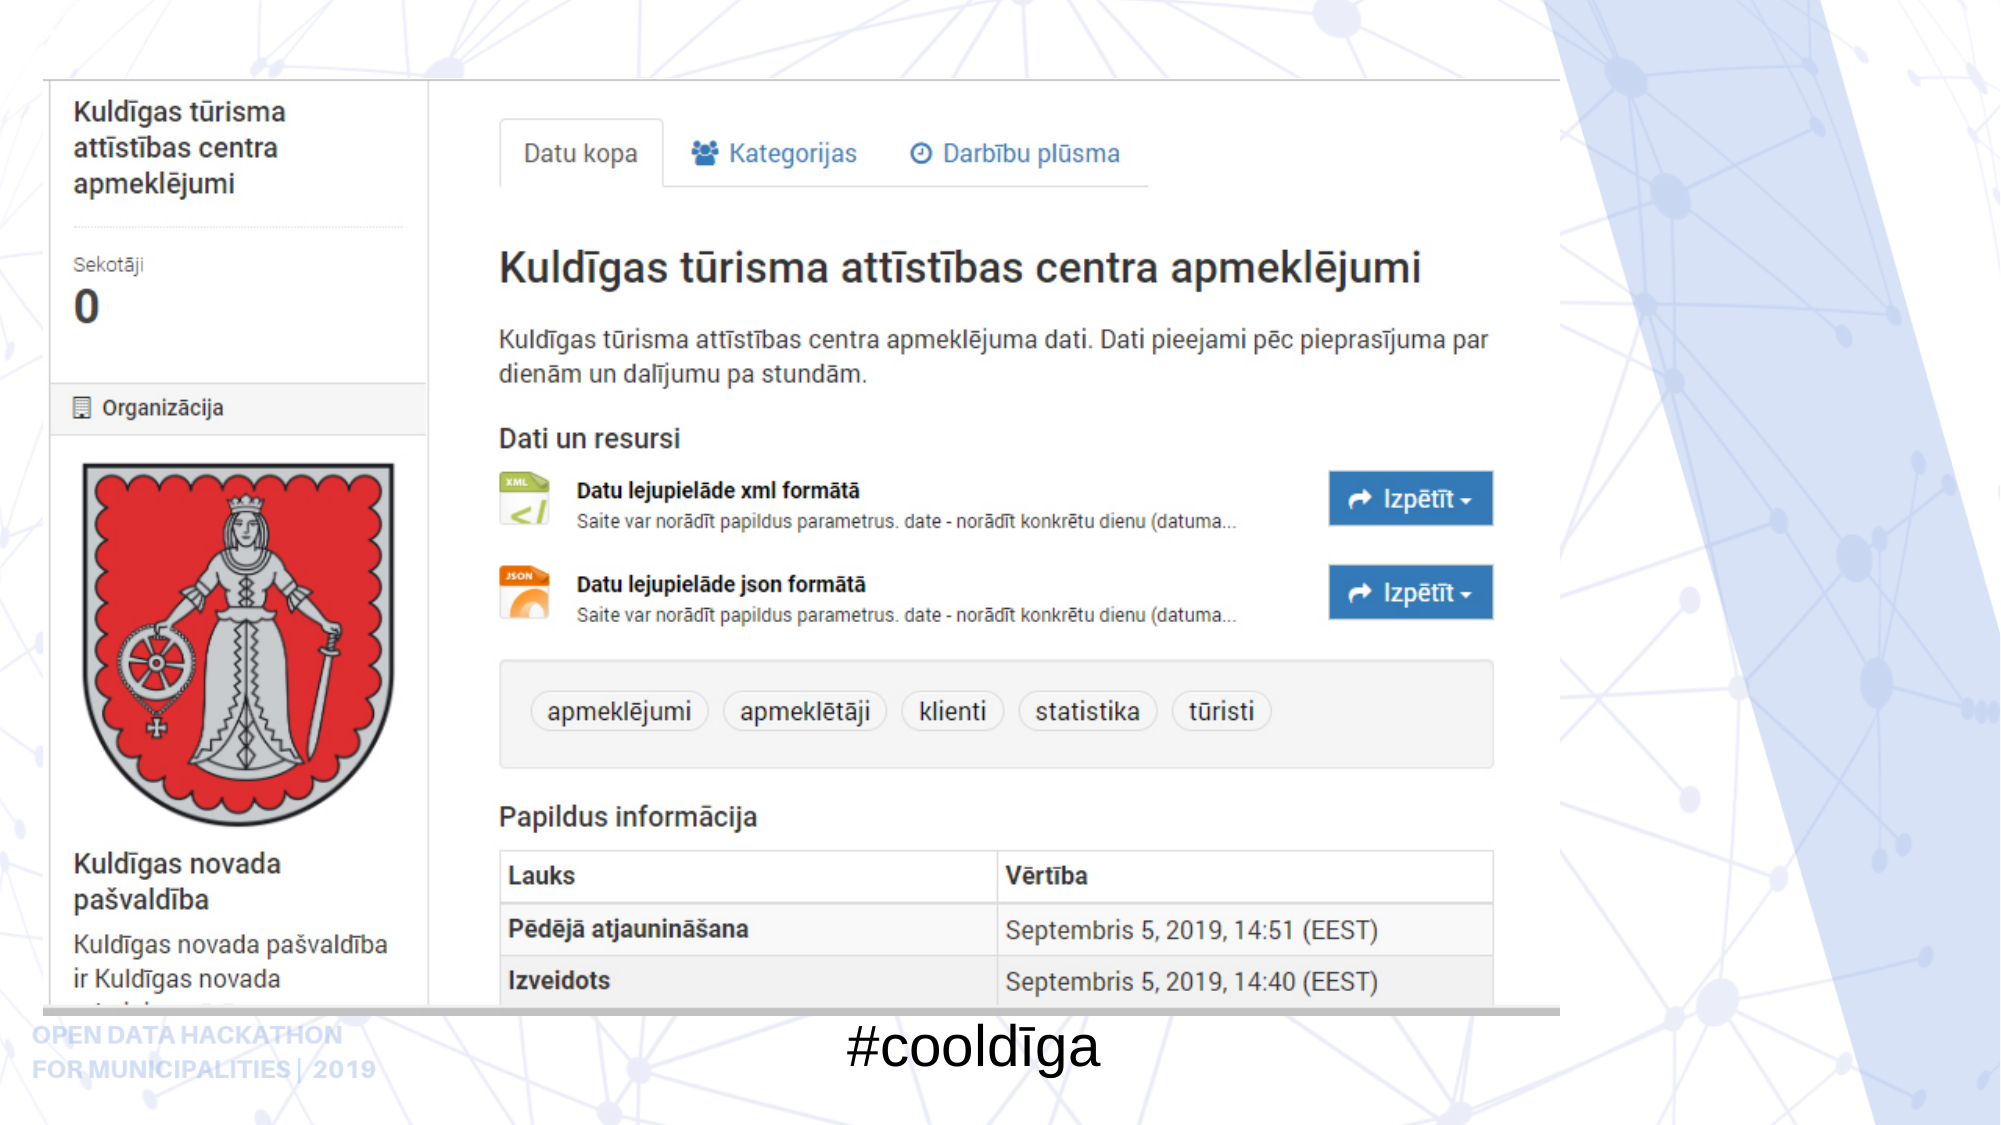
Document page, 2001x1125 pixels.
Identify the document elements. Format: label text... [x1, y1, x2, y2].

text_box #cooldīga [224, 1006, 1725, 1087]
picture [0, 0, 2001, 1125]
title [137, 59, 1863, 278]
